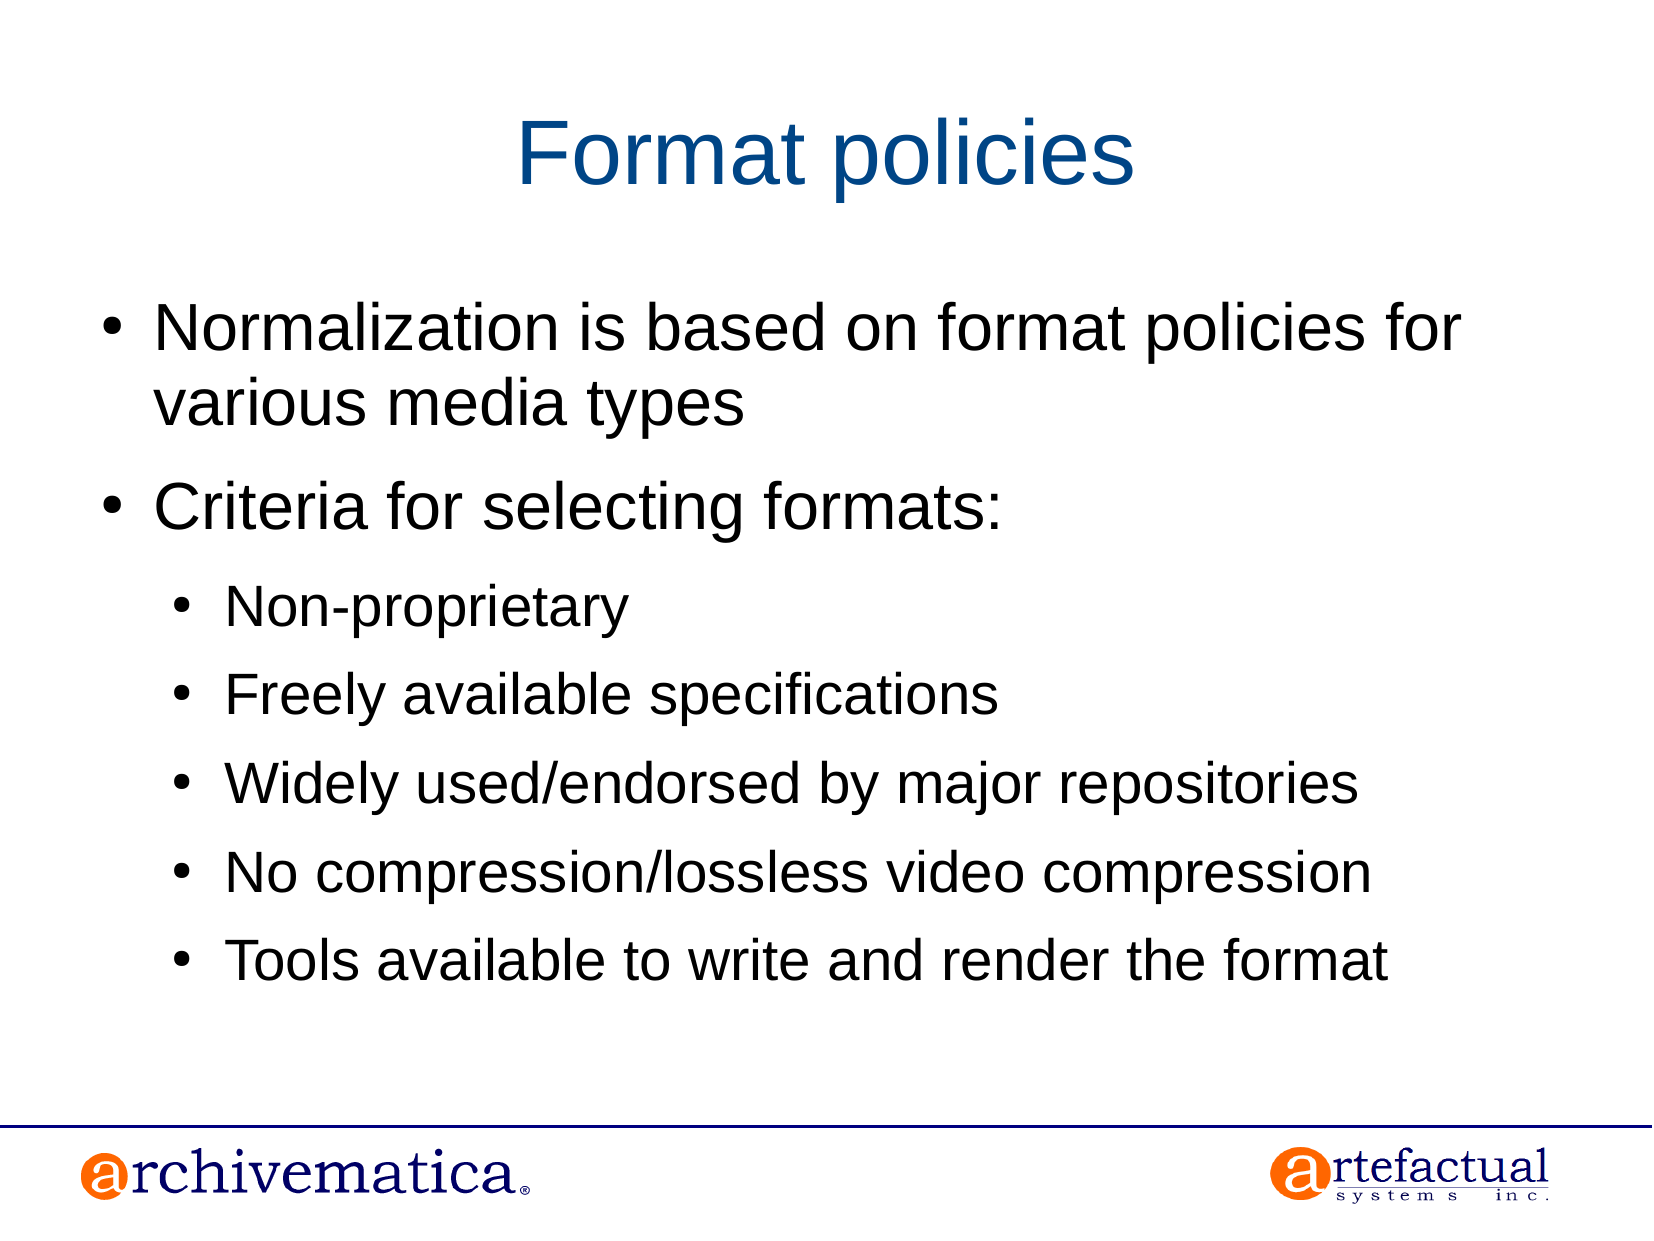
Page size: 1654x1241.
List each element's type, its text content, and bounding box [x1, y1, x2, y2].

title Format policies [82, 56, 1571, 250]
list Normalization is based on format policies for various media types Criteria for selecting formats: Non-proprietary Freely available specifications Widely used/endorsed by major repositories No compression/lossless video compression Tools available to write and render the format [82, 290, 1538, 1109]
picture [1263, 1139, 1560, 1211]
picture [81, 1133, 531, 1216]
